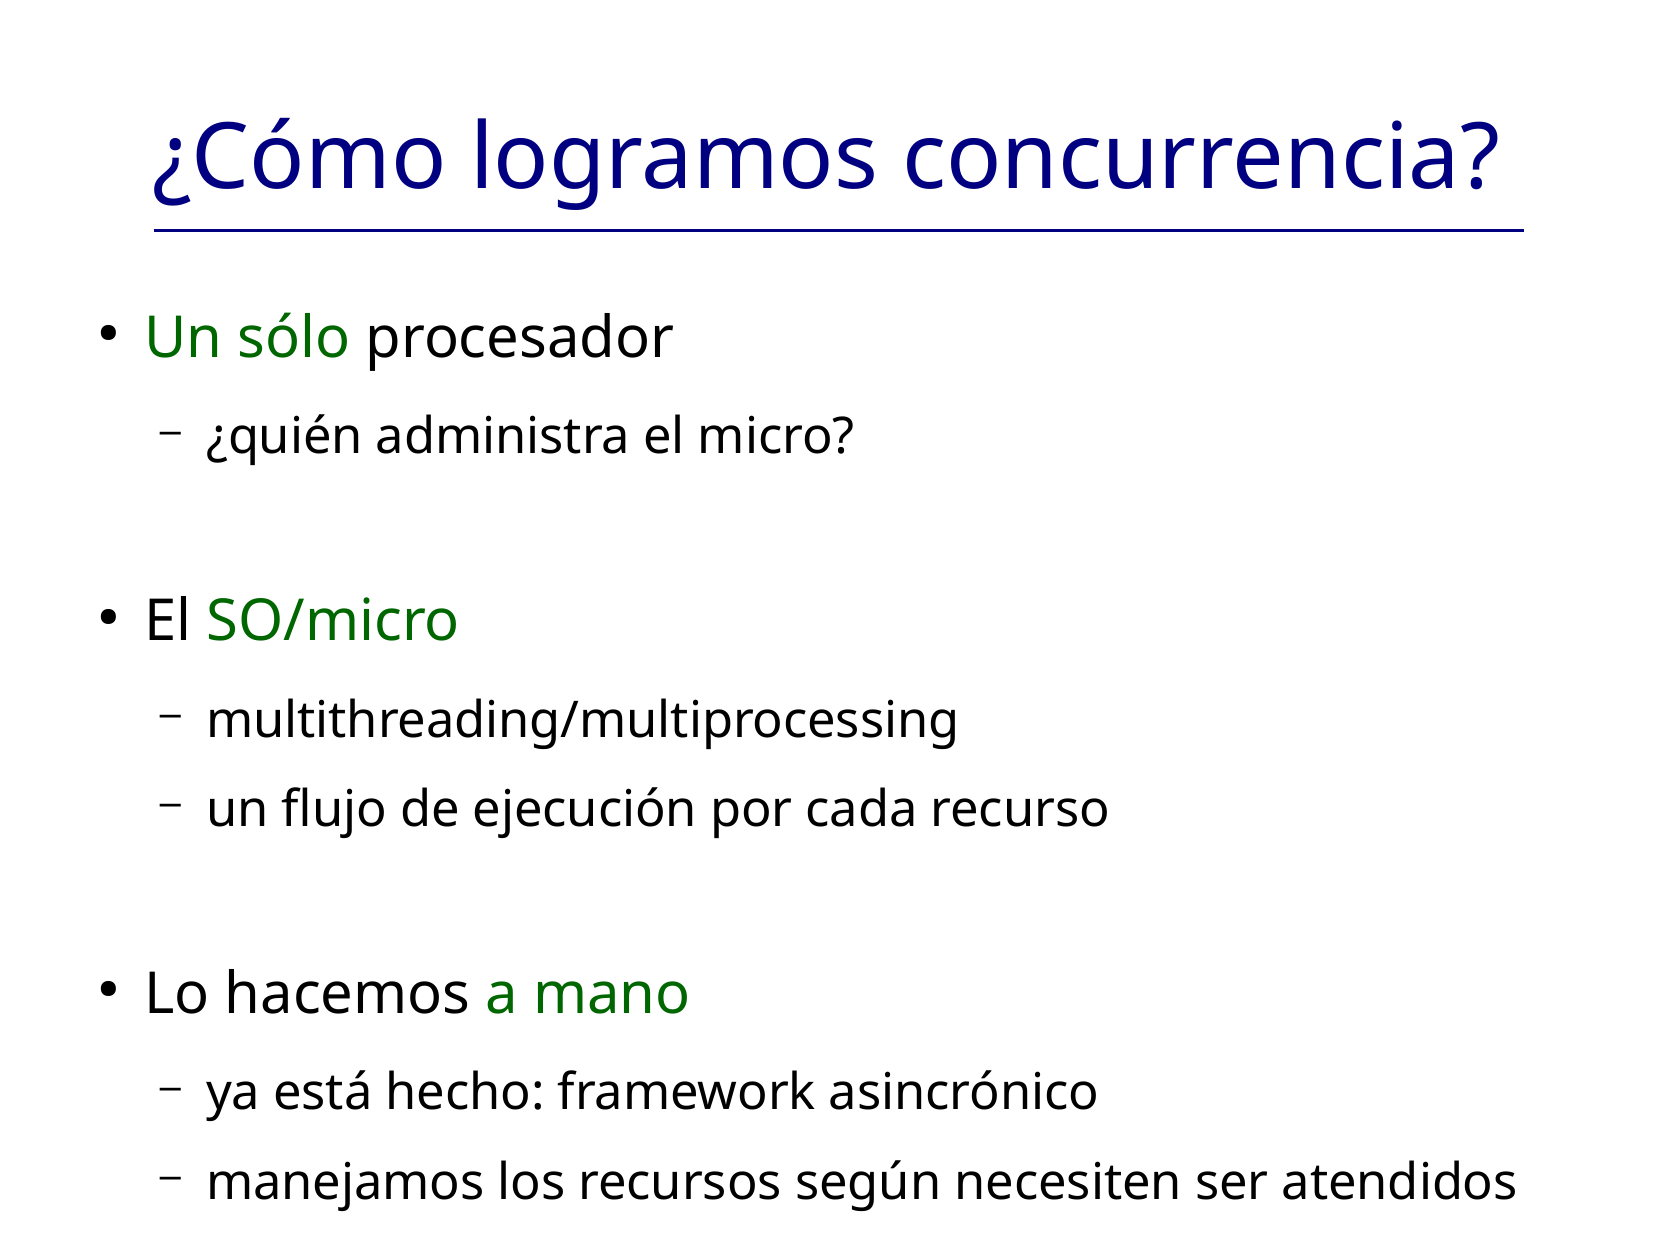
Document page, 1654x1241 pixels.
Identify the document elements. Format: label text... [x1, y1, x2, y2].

title ¿Cómo logramos concurrencia? [82, 49, 1571, 257]
list Un sólo procesador ¿quién administra el micro? El SO/micro multithreading/multiprocessing un flujo de ejecución por cada recurso Lo hacemos a mano ya está hecho: framework asincrónico manejamos los recursos según necesiten ser atendidos [82, 295, 1571, 1216]
